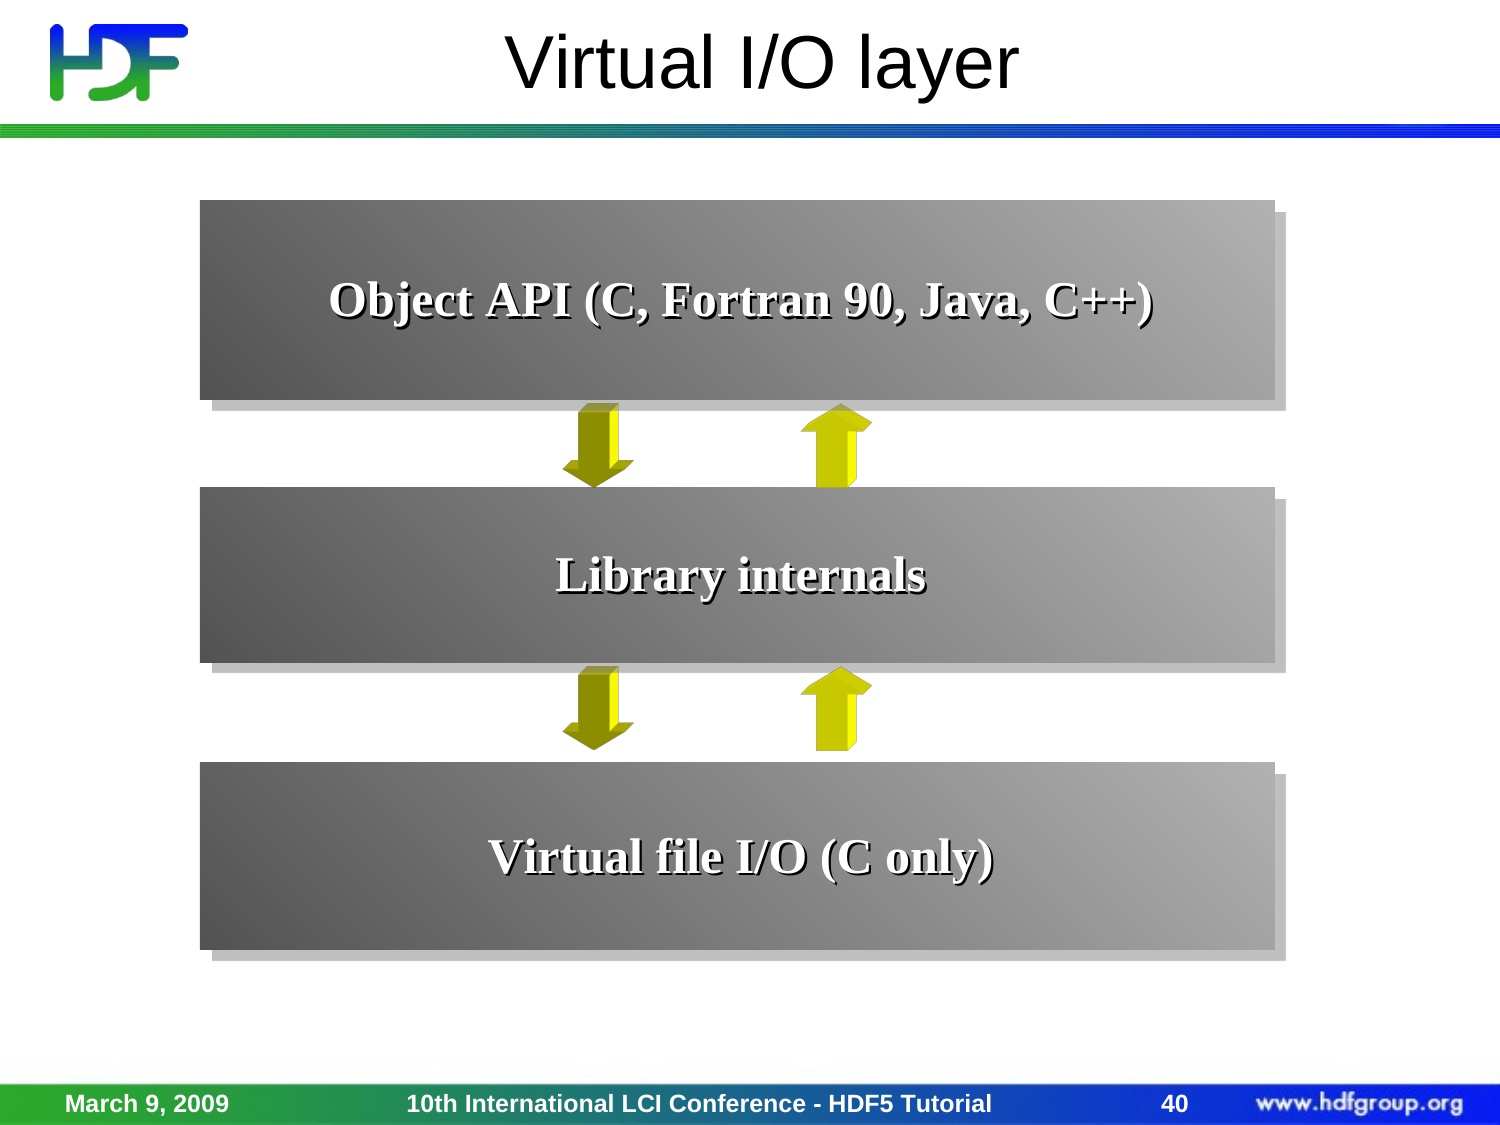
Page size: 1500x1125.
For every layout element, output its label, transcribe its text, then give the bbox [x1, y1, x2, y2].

text_box 10th International LCI Conference - HDF5 Tutorial [374, 1087, 1026, 1125]
text_box [804, 414, 860, 487]
text_box [566, 676, 622, 749]
text_box [566, 413, 622, 487]
text_box Object API (C, Fortran 90, Java, C++) [199, 200, 1275, 400]
text_box <number> [1112, 1087, 1238, 1125]
picture [0, 0, 1500, 1125]
text_box Virtual file I/O (C only) [199, 762, 1275, 950]
text_box March 9, 2009 [49, 1087, 374, 1125]
text_box [804, 677, 860, 751]
text_box Library internals [199, 487, 1275, 663]
title Virtual I/O layer [187, 13, 1338, 113]
